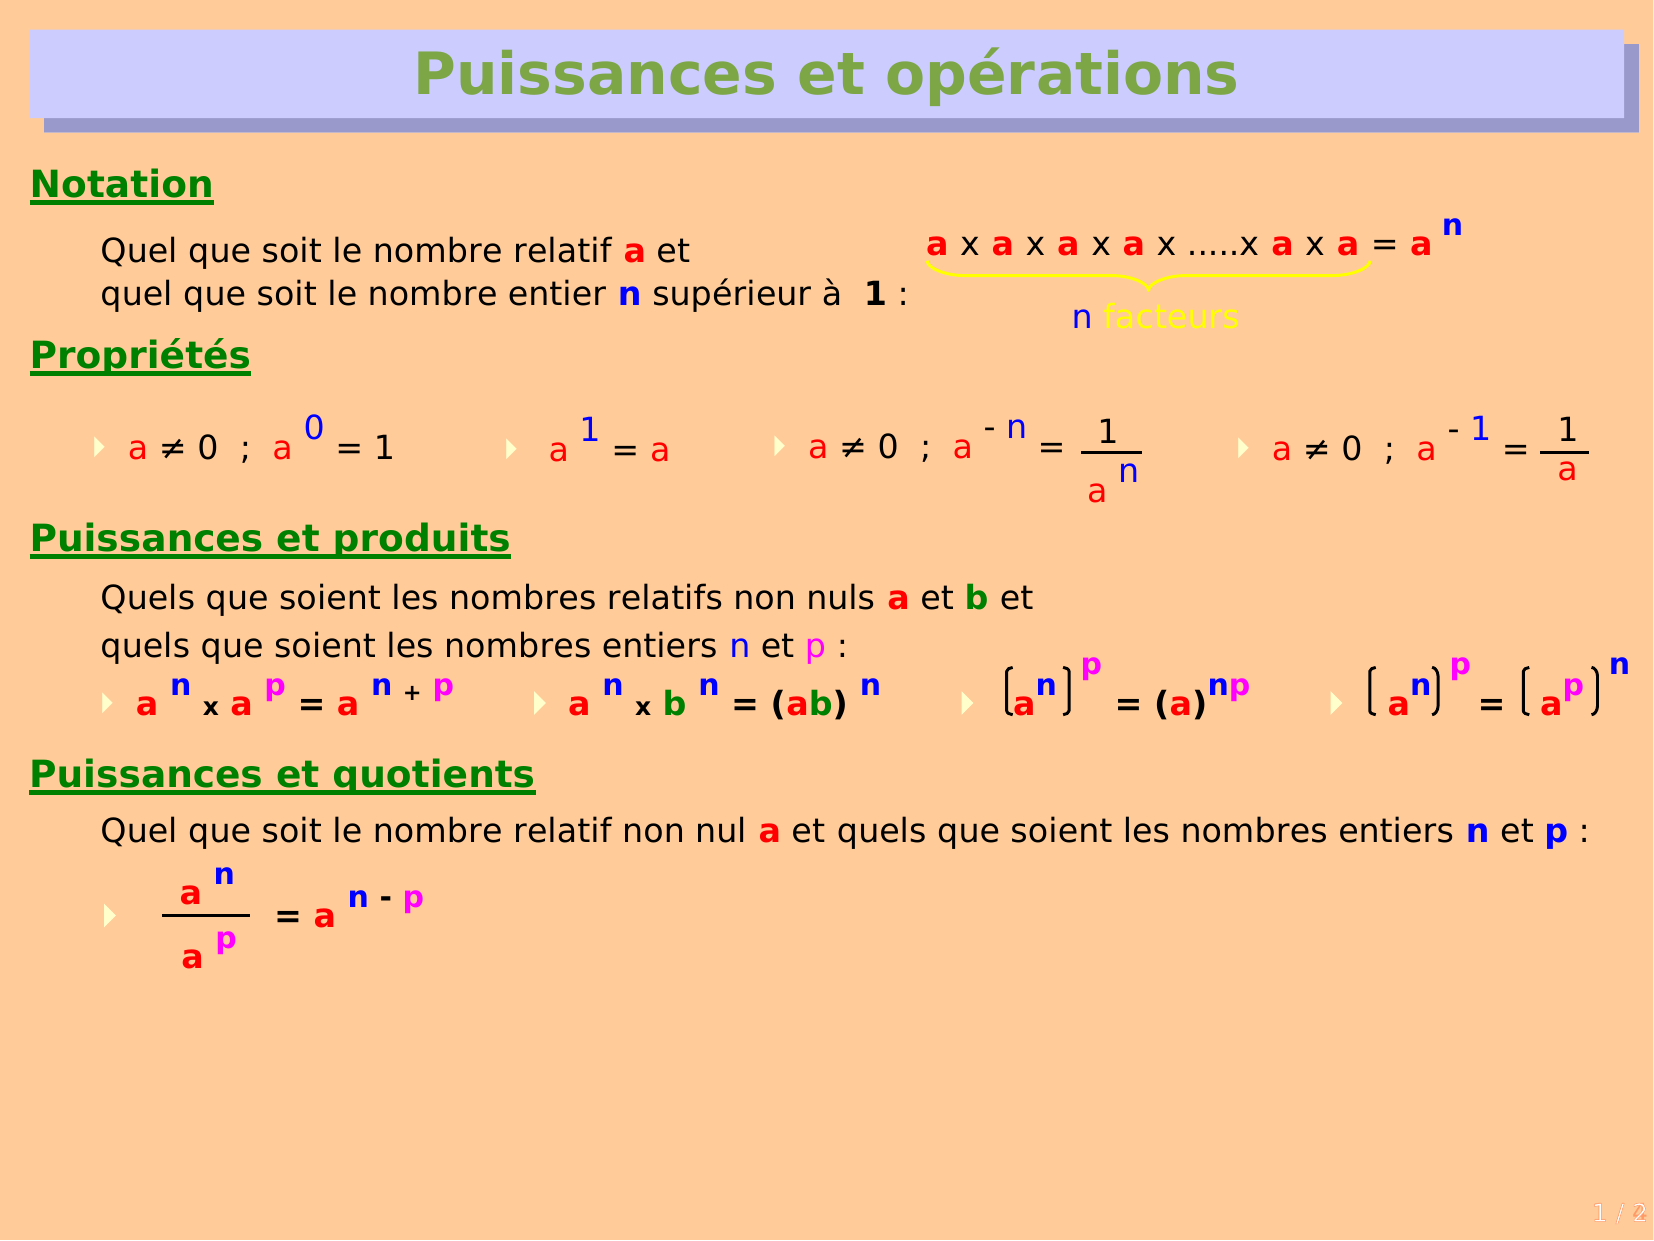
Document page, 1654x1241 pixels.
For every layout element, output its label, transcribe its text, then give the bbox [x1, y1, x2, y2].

text_box Quels que soient les nombres relatifs non nuls a et b et [100, 571, 1034, 625]
text_box Quel que soit le nombre relatif a et [100, 224, 691, 274]
text_box  a ≠ 0 ; a - n = [765, 408, 1076, 469]
text_box Propriétés [29, 333, 252, 378]
text_box 1 a [1554, 454, 1582, 489]
text_box quels que soient les nombres entiers n et p : [100, 625, 849, 666]
text_box a n [179, 856, 236, 913]
text_box  a n x b n = (ab) n [521, 667, 885, 724]
text_box  a ≠ 0 ; a 0 = 1 [86, 408, 403, 470]
text_box  a ≠ 0 ; a - 1 = [1229, 410, 1540, 471]
text_box  a n x a p = a n + p [91, 667, 456, 724]
text_box  an = (a)np [950, 667, 1253, 724]
text_box quel que soit le nombre entier n supérieur à 1 : [100, 274, 910, 314]
text_box 1 a n [1087, 454, 1140, 511]
text_box  an = ap [1318, 667, 1611, 724]
text_box n facteurs [1071, 297, 1241, 337]
text_box a p [179, 920, 239, 977]
text_box Puissances et quotients [29, 752, 536, 798]
text_box quels que soient les nombres entiers n et p : [836, 811, 1591, 851]
text_box Puissances et produits [29, 516, 512, 561]
text_box  = a n - p [79, 879, 440, 936]
text_box p [1449, 646, 1472, 703]
text_box a x a x a x a x .....x a x a = a n [925, 207, 1472, 264]
text_box n [1608, 646, 1631, 703]
text_box Notation [29, 162, 215, 207]
text_box 1 a n [1087, 412, 1140, 451]
text_box 1 / 2 [1591, 1198, 1649, 1235]
title Puissances et opérations [29, 29, 1625, 119]
text_box Quel que soit le nombre relatif non nul a et [100, 804, 836, 858]
text_box p [1080, 646, 1103, 703]
text_box 1 a [1554, 410, 1582, 451]
text_box  a 1 = a [496, 410, 670, 472]
